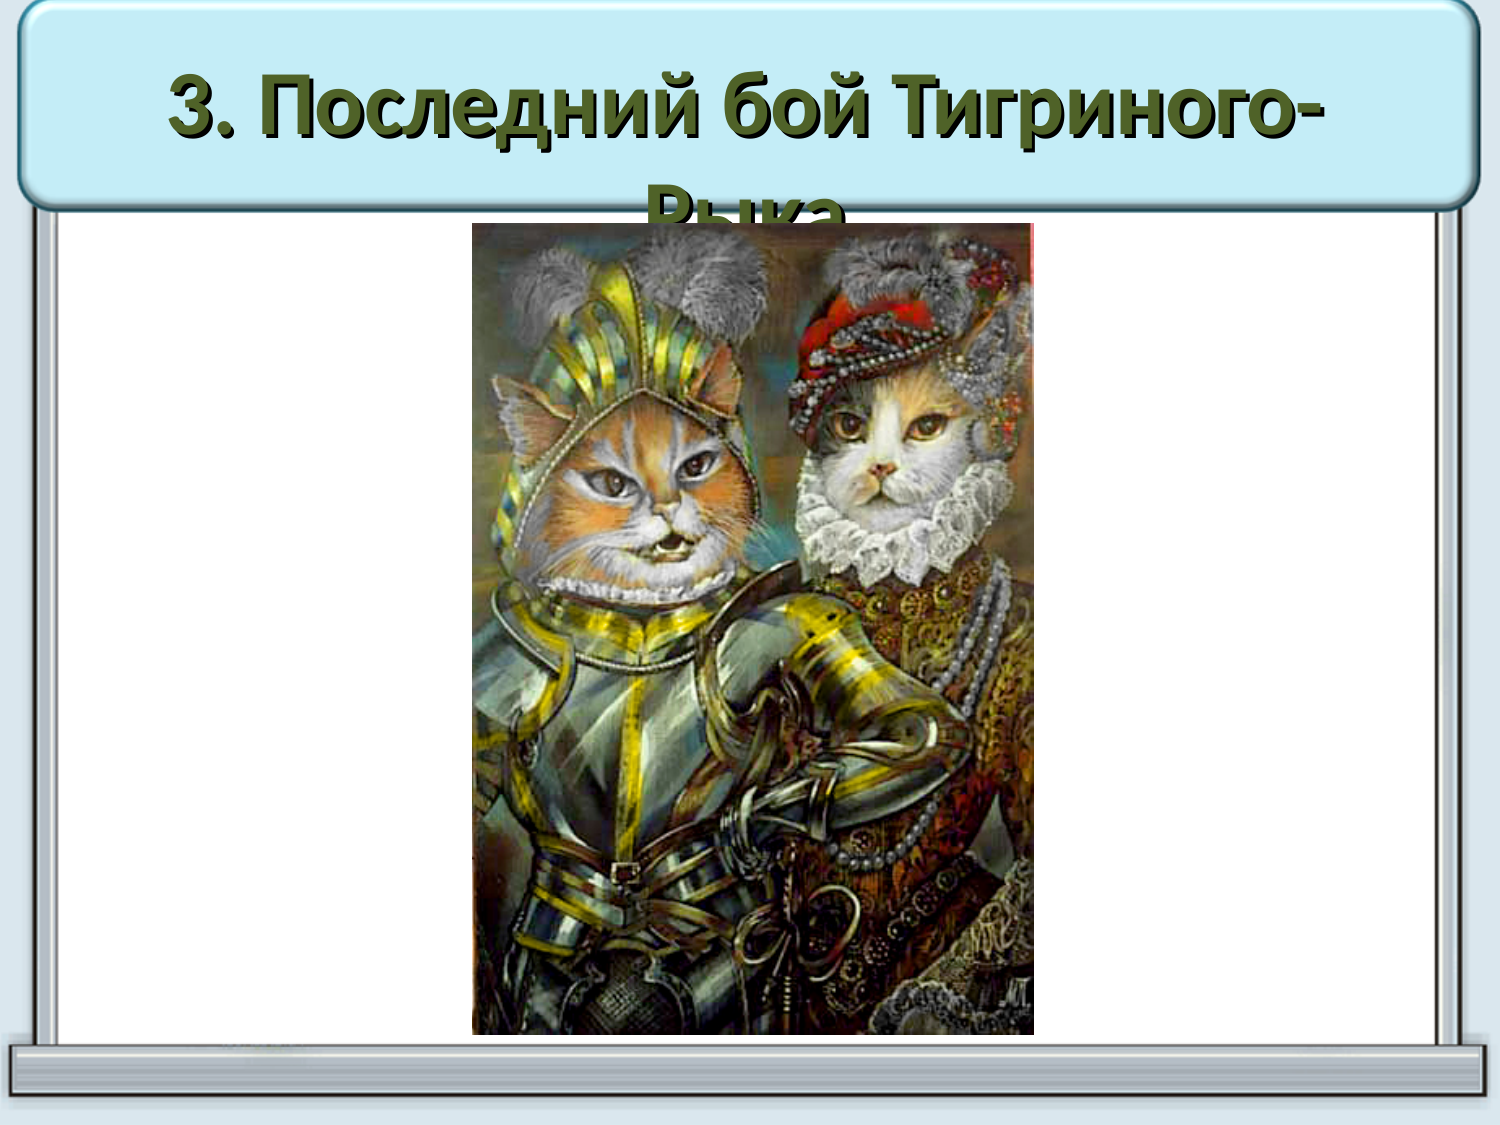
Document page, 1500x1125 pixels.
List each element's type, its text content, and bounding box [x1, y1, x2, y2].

title 3. Последний бой Тигриного-Рыка [70, 35, 1421, 178]
picture [472, 223, 1034, 1035]
